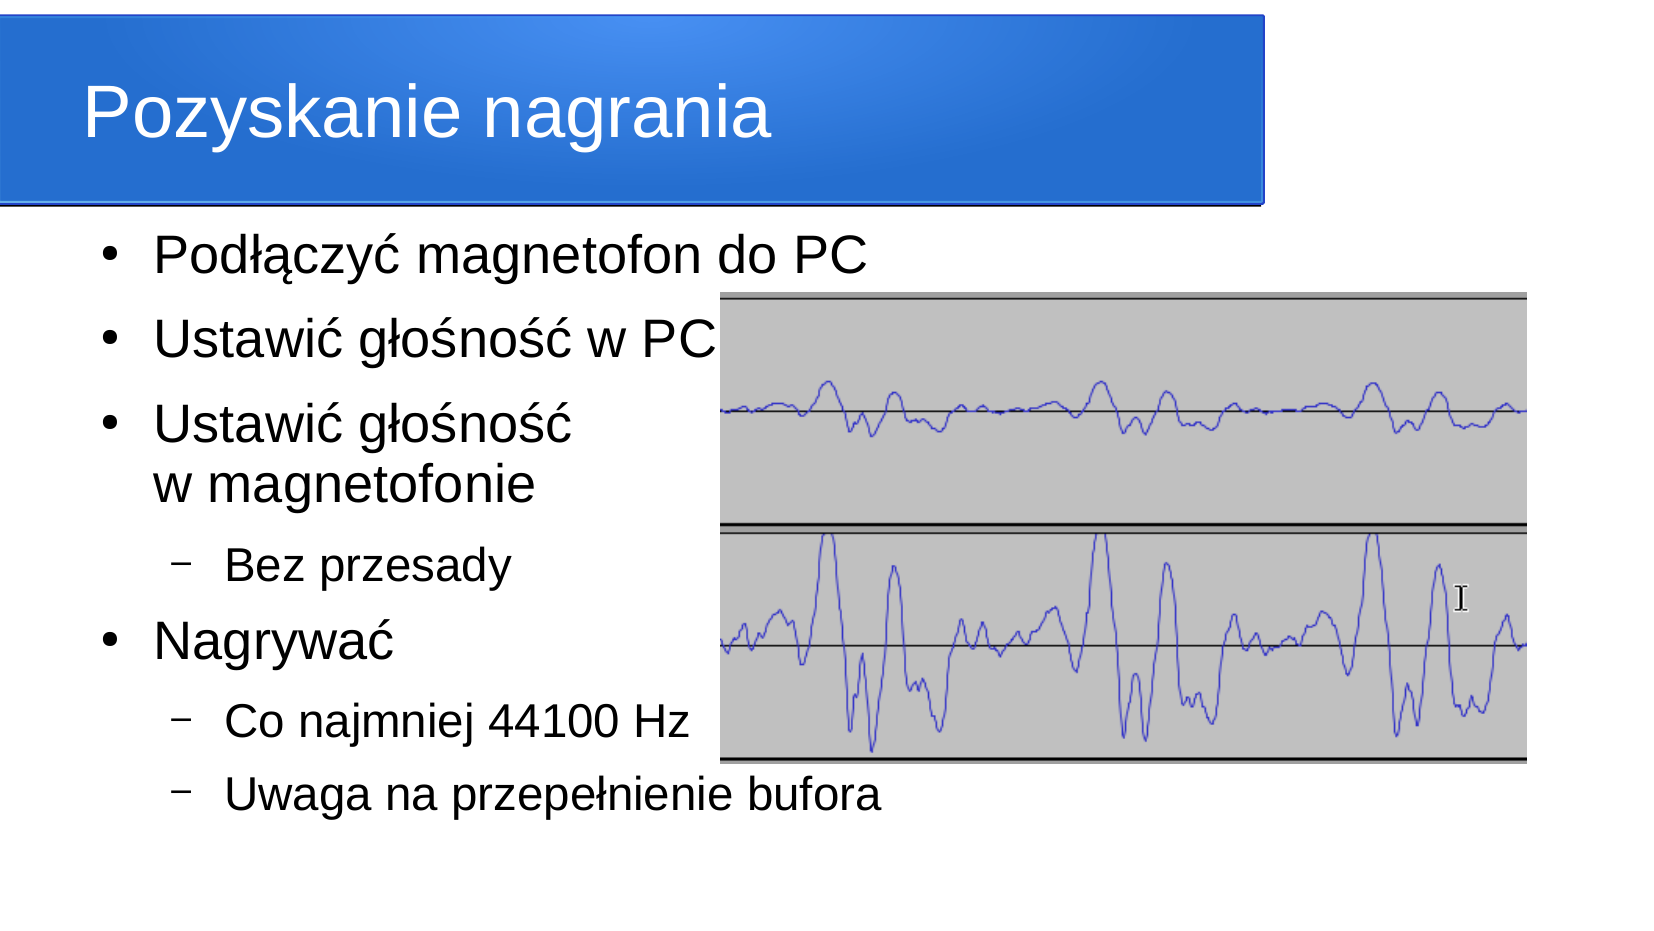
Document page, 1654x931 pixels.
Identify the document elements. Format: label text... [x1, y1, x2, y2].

title Pozyskanie nagrania [82, 35, 1235, 189]
list Podłączyć magnetofon do PC Ustawić głośność w PC Ustawić głośność w magnetofonie Bez przesady Nagrywać Co najmniej 44100 Hz Uwaga na przepełnienie bufora [82, 224, 1571, 839]
picture [720, 292, 1527, 764]
